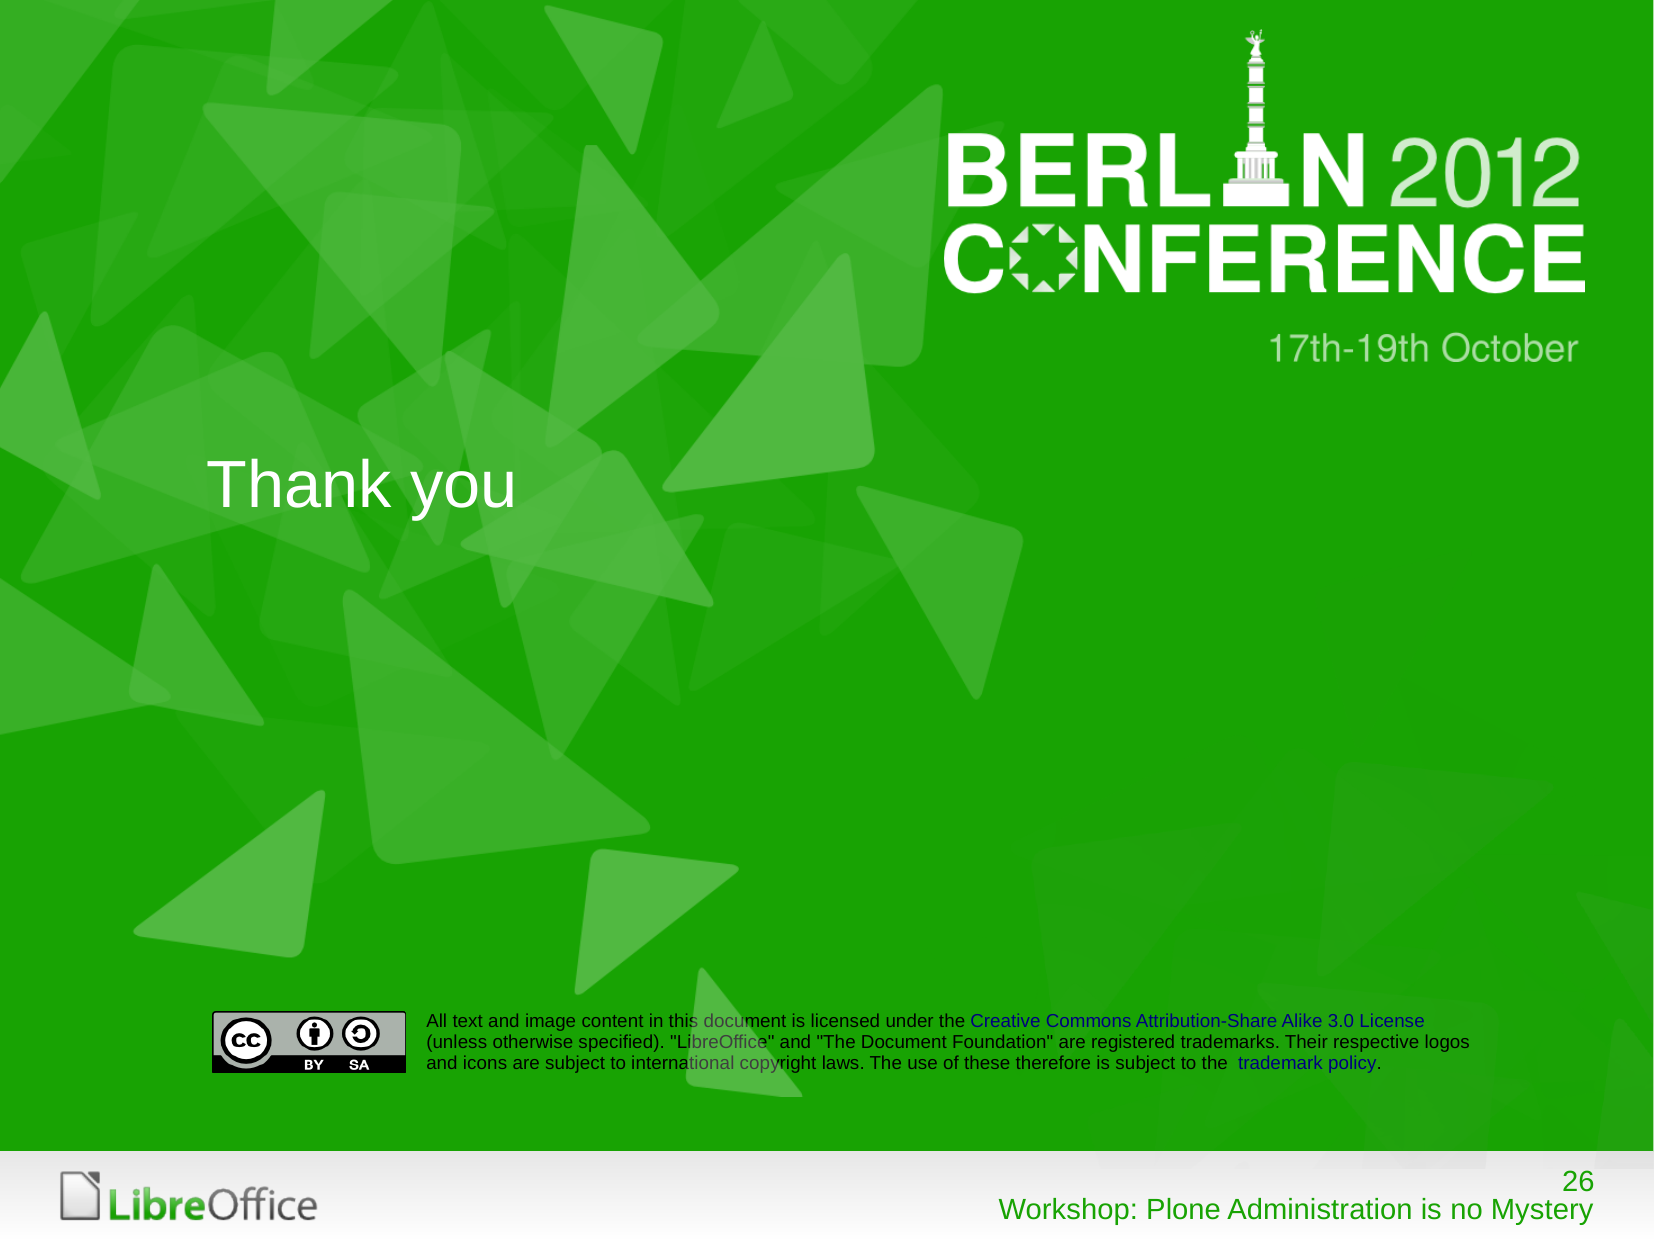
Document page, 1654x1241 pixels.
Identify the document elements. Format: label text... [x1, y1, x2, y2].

picture [41, 1152, 337, 1240]
picture [0, 0, 1654, 1169]
title Thank you [206, 395, 1477, 573]
